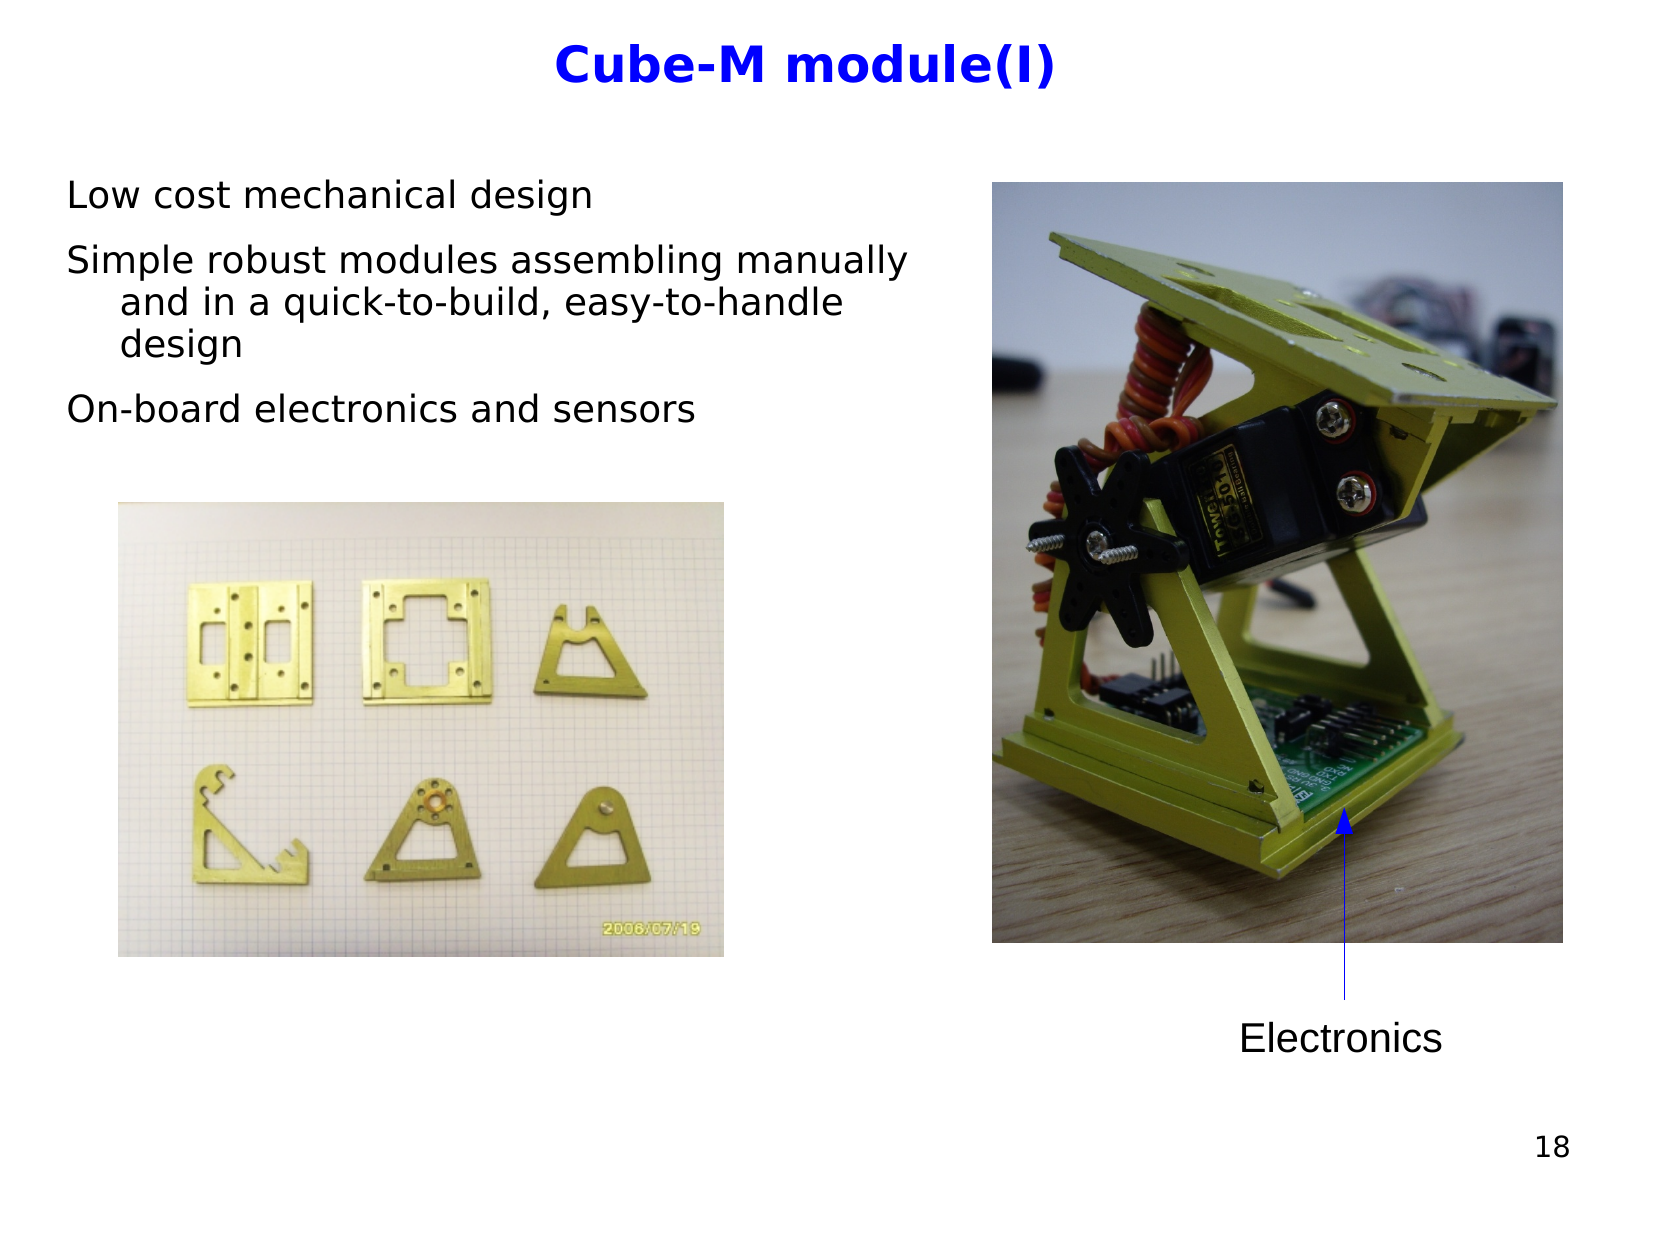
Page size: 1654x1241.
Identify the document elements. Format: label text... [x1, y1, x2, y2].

text_box Cube-M module(I) [539, 28, 1073, 102]
picture [118, 502, 724, 957]
list Low cost mechanical design Simple robust modules assembling manually and in a quick-to-build, easy-to-handle design On-board electronics and sensors [48, 175, 923, 485]
text_box Electronics [1224, 1007, 1459, 1069]
text_box [992, 182, 1563, 943]
